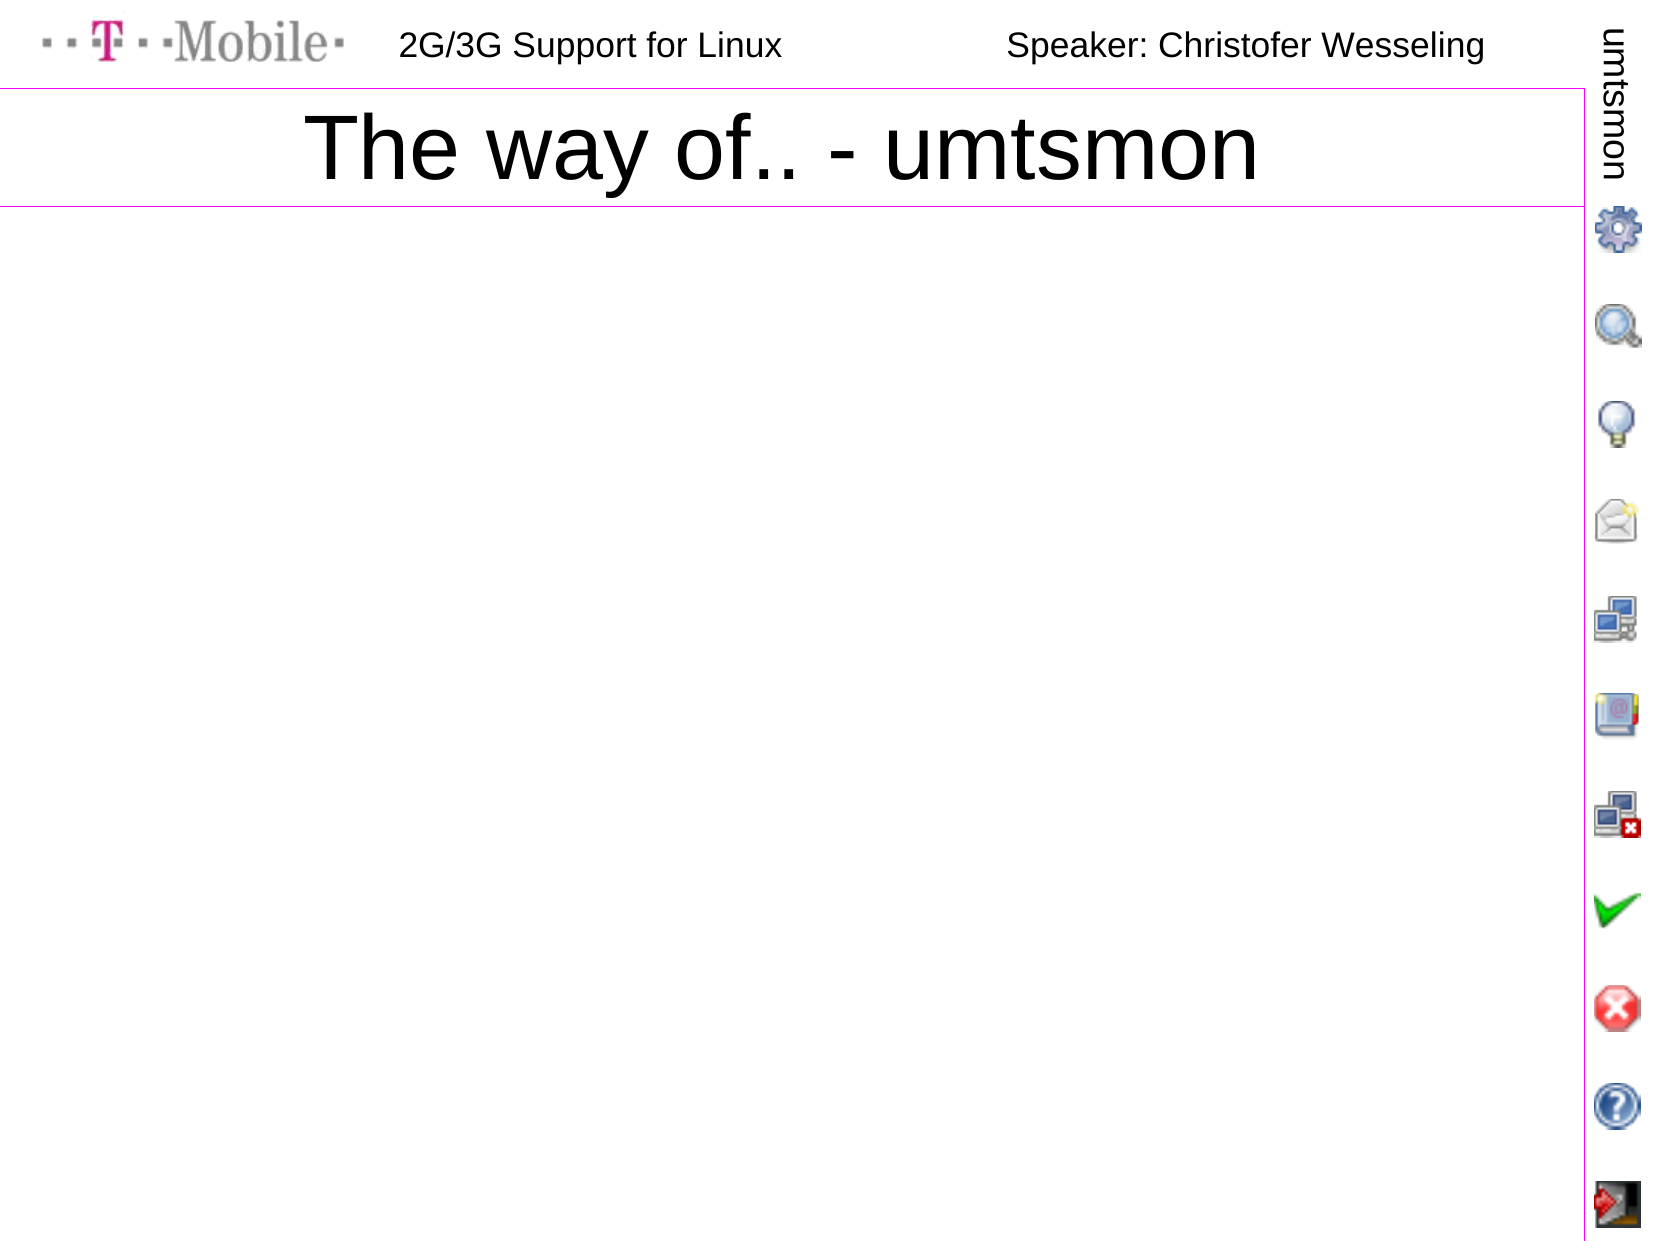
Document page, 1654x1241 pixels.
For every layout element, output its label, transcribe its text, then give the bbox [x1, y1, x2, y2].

picture [11, 6, 365, 77]
picture [1594, 499, 1641, 546]
picture [1594, 985, 1641, 1032]
picture [1594, 401, 1641, 448]
picture [1594, 693, 1641, 740]
picture [1594, 1181, 1641, 1228]
picture [1595, 304, 1642, 351]
picture [1594, 596, 1641, 643]
picture [1594, 888, 1641, 935]
picture [1595, 206, 1642, 253]
picture [1594, 791, 1641, 838]
picture [1594, 1083, 1641, 1130]
title The way of.. - umtsmon [0, 90, 1565, 205]
